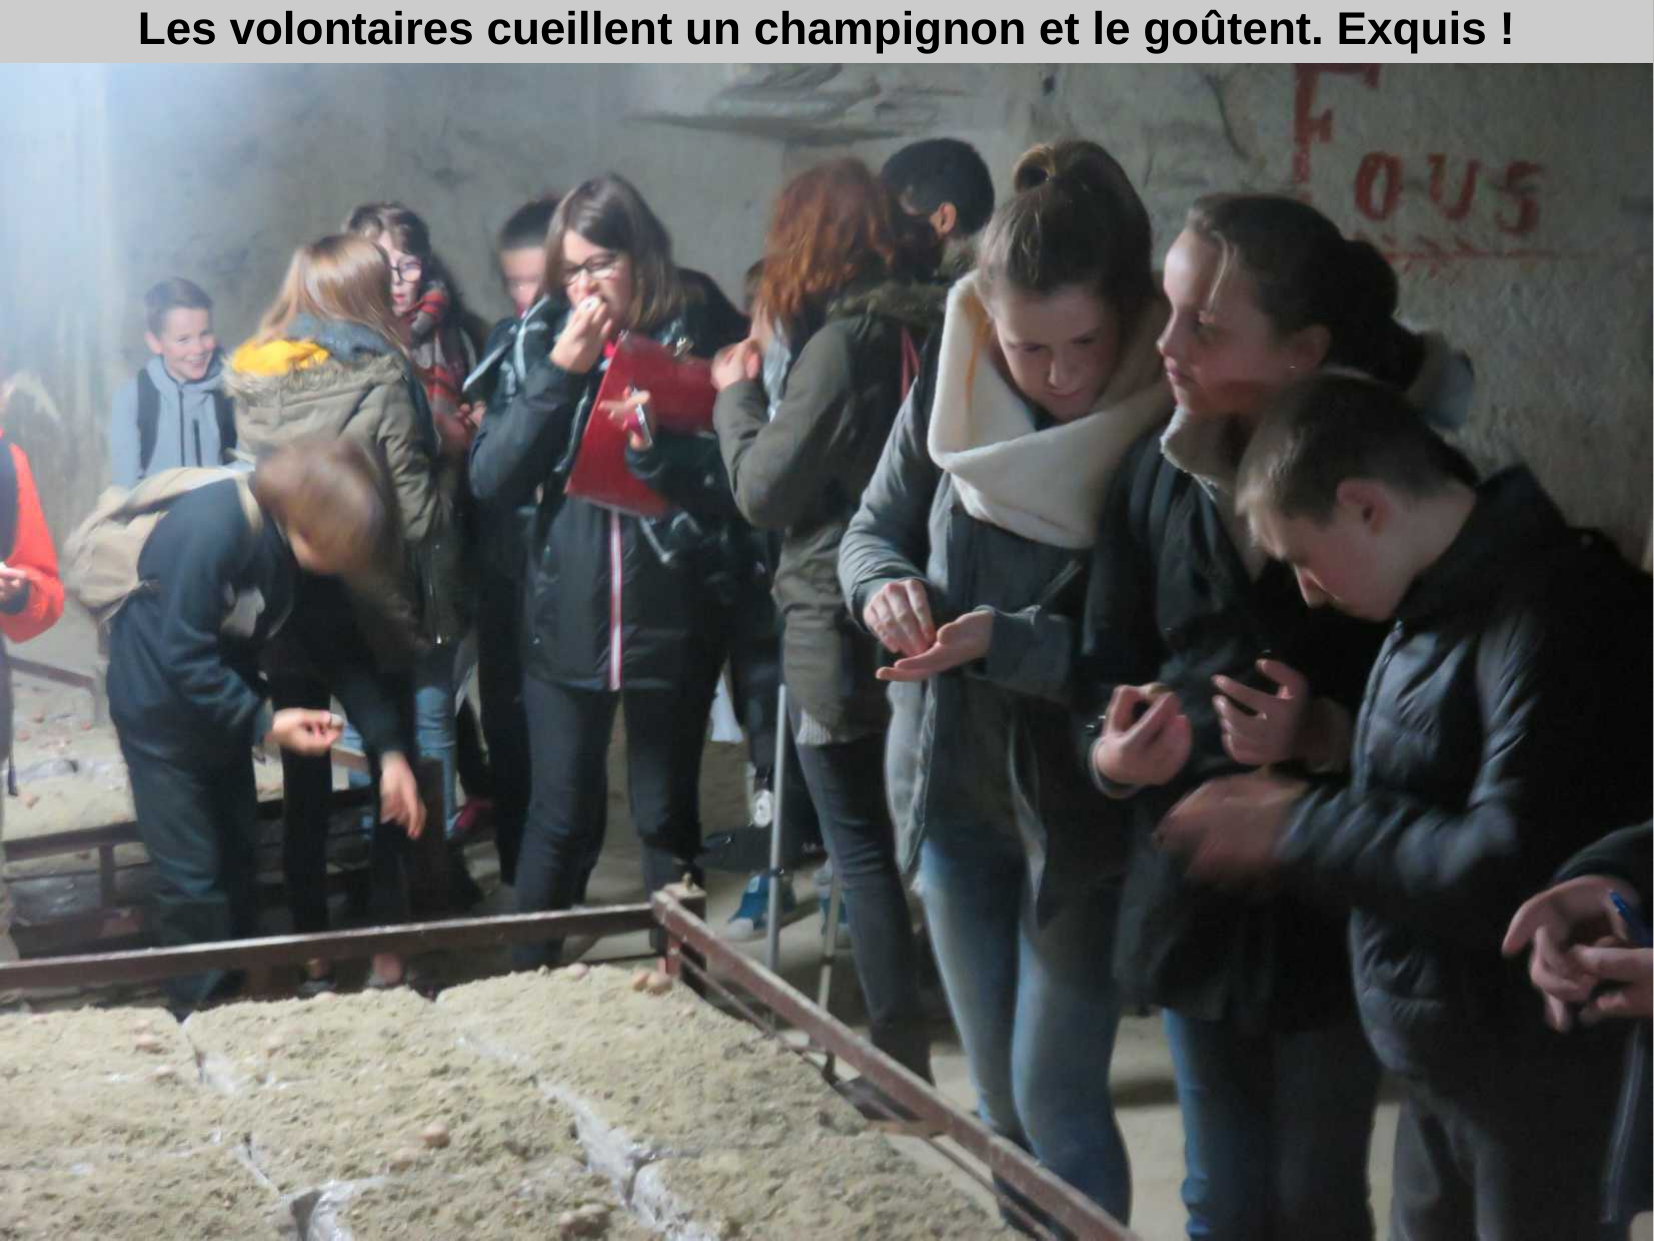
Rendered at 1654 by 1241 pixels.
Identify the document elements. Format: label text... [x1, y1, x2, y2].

picture [0, 63, 1654, 1241]
text_box Les volontaires cueillent un champignon et le goûtent. Exquis ! [0, 0, 1654, 63]
